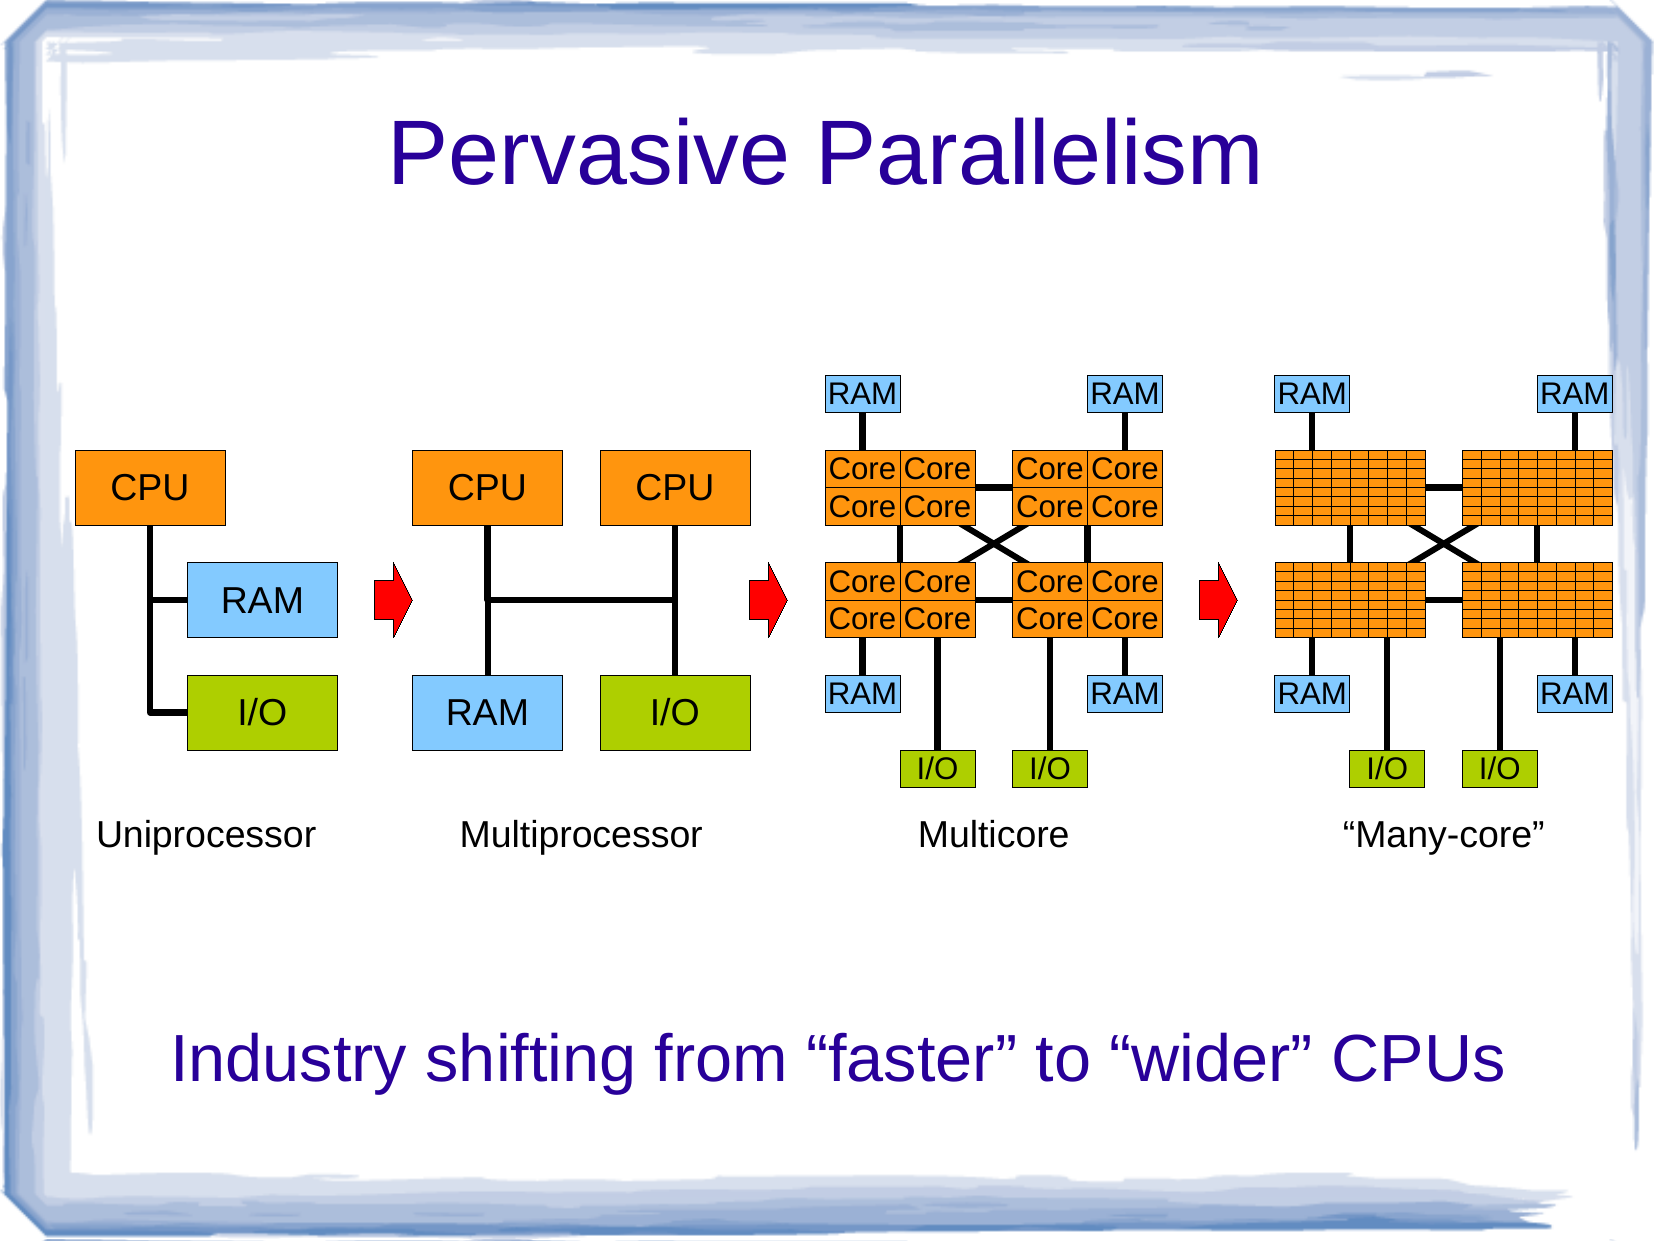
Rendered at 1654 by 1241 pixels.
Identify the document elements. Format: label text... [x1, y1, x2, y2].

text_box [1462, 450, 1613, 526]
subtitle Industry shifting from “faster” to “wider” CPUs [112, 990, 1566, 1126]
text_box CPU [412, 450, 563, 526]
text_box Core [1012, 487, 1087, 526]
text_box RAM [1087, 675, 1163, 713]
text_box Core [900, 562, 976, 600]
text_box Core [825, 600, 900, 638]
text_box Core [900, 450, 976, 487]
text_box Multicore [825, 805, 1163, 863]
text_box Core [1012, 450, 1087, 487]
text_box Core [1087, 487, 1163, 526]
text_box Core [900, 600, 976, 638]
text_box [374, 562, 413, 638]
text_box [749, 562, 788, 638]
title Pervasive Parallelism [82, 49, 1571, 257]
text_box RAM [1274, 675, 1350, 713]
text_box RAM [1087, 375, 1163, 413]
text_box Core [825, 562, 900, 600]
text_box RAM [1537, 375, 1613, 413]
text_box I/O [1349, 750, 1425, 788]
text_box Core [900, 487, 976, 526]
text_box [1275, 450, 1426, 526]
text_box I/O [900, 750, 976, 788]
text_box RAM [1537, 675, 1613, 713]
text_box RAM [412, 675, 563, 751]
text_box Core [1012, 600, 1087, 638]
text_box I/O [187, 675, 338, 751]
text_box RAM [825, 375, 901, 413]
text_box I/O [1012, 750, 1088, 788]
text_box Core [825, 450, 900, 487]
text_box Core [1087, 450, 1163, 487]
text_box I/O [600, 675, 751, 751]
text_box [1199, 562, 1238, 638]
text_box [1462, 562, 1613, 638]
text_box Multiprocessor [412, 805, 751, 863]
picture [0, 0, 1654, 1241]
text_box [1275, 562, 1426, 638]
text_box Core [1087, 562, 1163, 600]
text_box Core [825, 487, 900, 526]
text_box Core [1087, 600, 1163, 638]
text_box RAM [1274, 375, 1350, 413]
text_box CPU [75, 450, 226, 526]
text_box RAM [187, 562, 338, 638]
text_box Uniprocessor [75, 805, 338, 863]
text_box RAM [825, 675, 901, 713]
text_box I/O [1462, 750, 1538, 788]
text_box CPU [600, 450, 751, 526]
text_box Core [1012, 562, 1087, 600]
text_box “Many-core” [1275, 805, 1613, 863]
